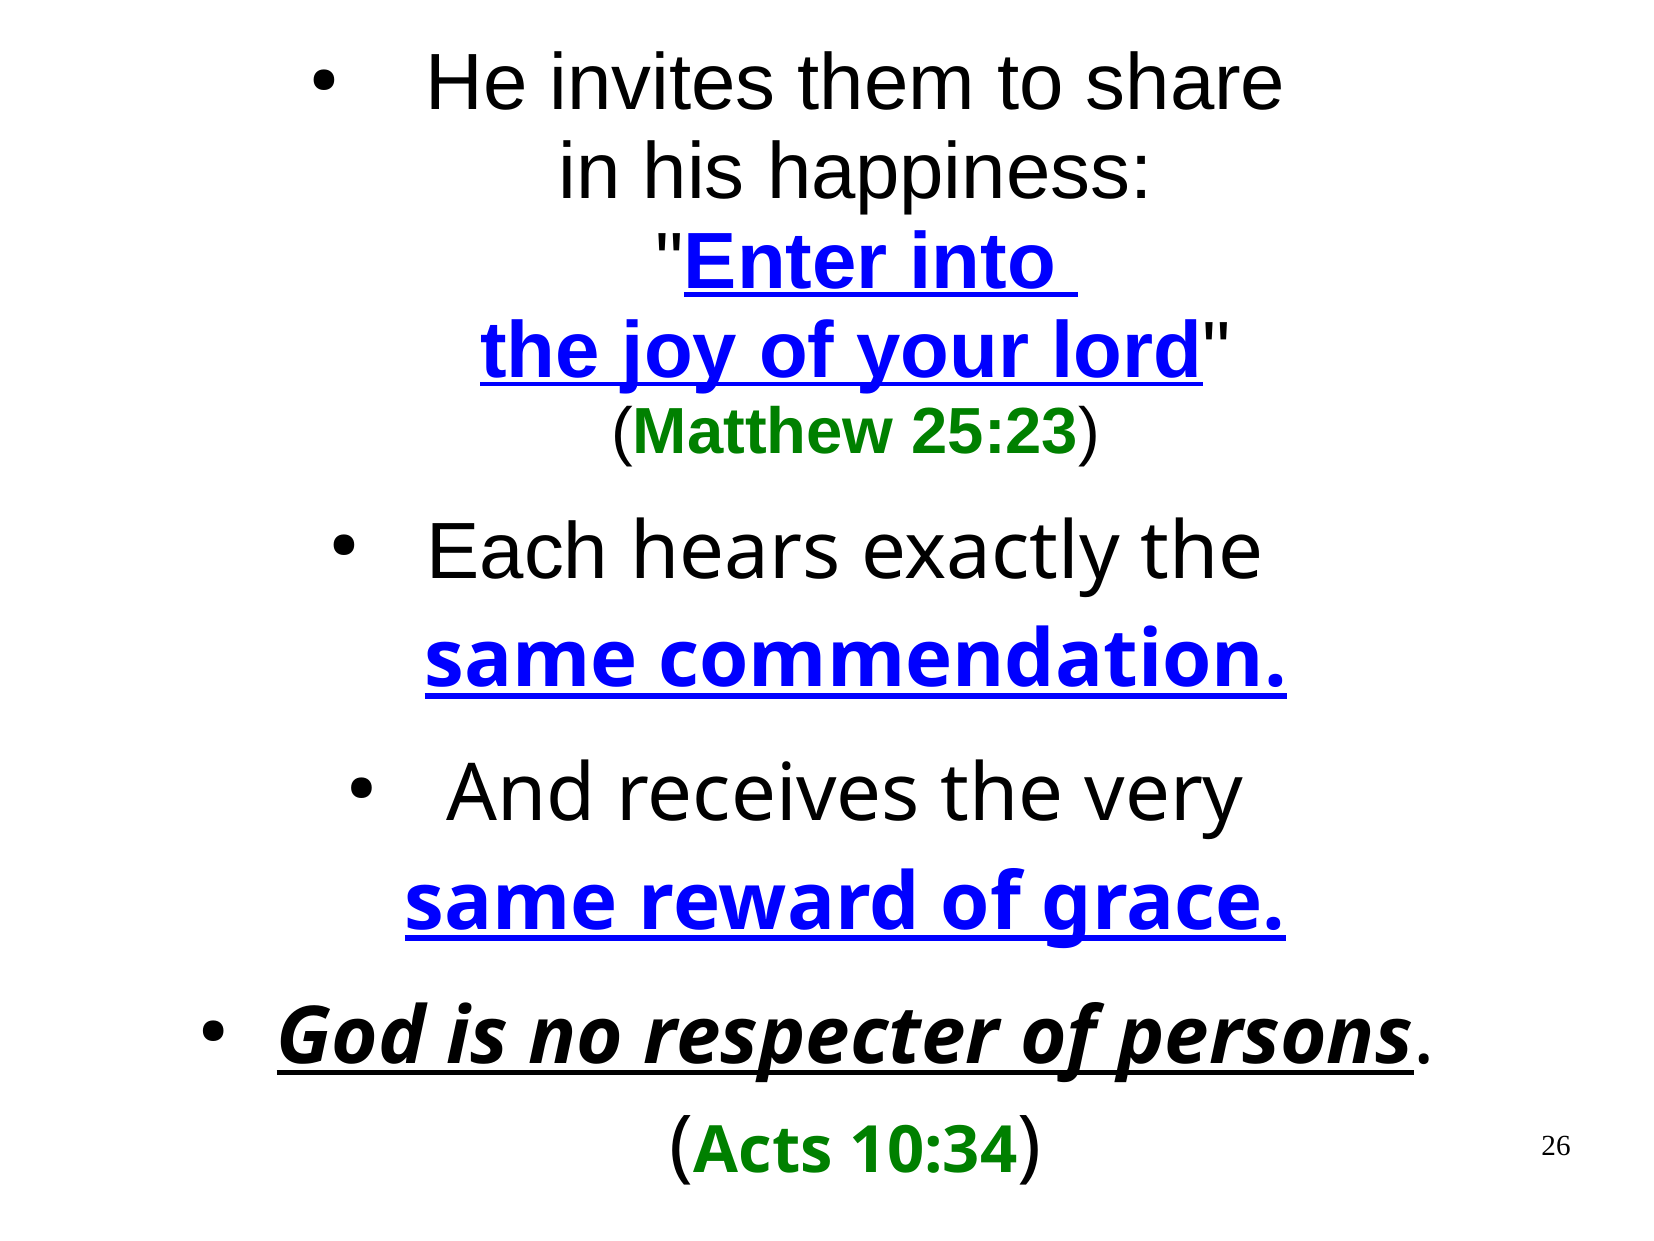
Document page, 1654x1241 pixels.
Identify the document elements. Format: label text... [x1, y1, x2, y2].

list He invites them to share in his happiness: "Enter into the joy of your lord" (Matthew 25:23) Each hears exactly the same commendation. And receives the very same reward of grace. God is no respecter of persons. (Acts 10:34) [37, 37, 1613, 1201]
